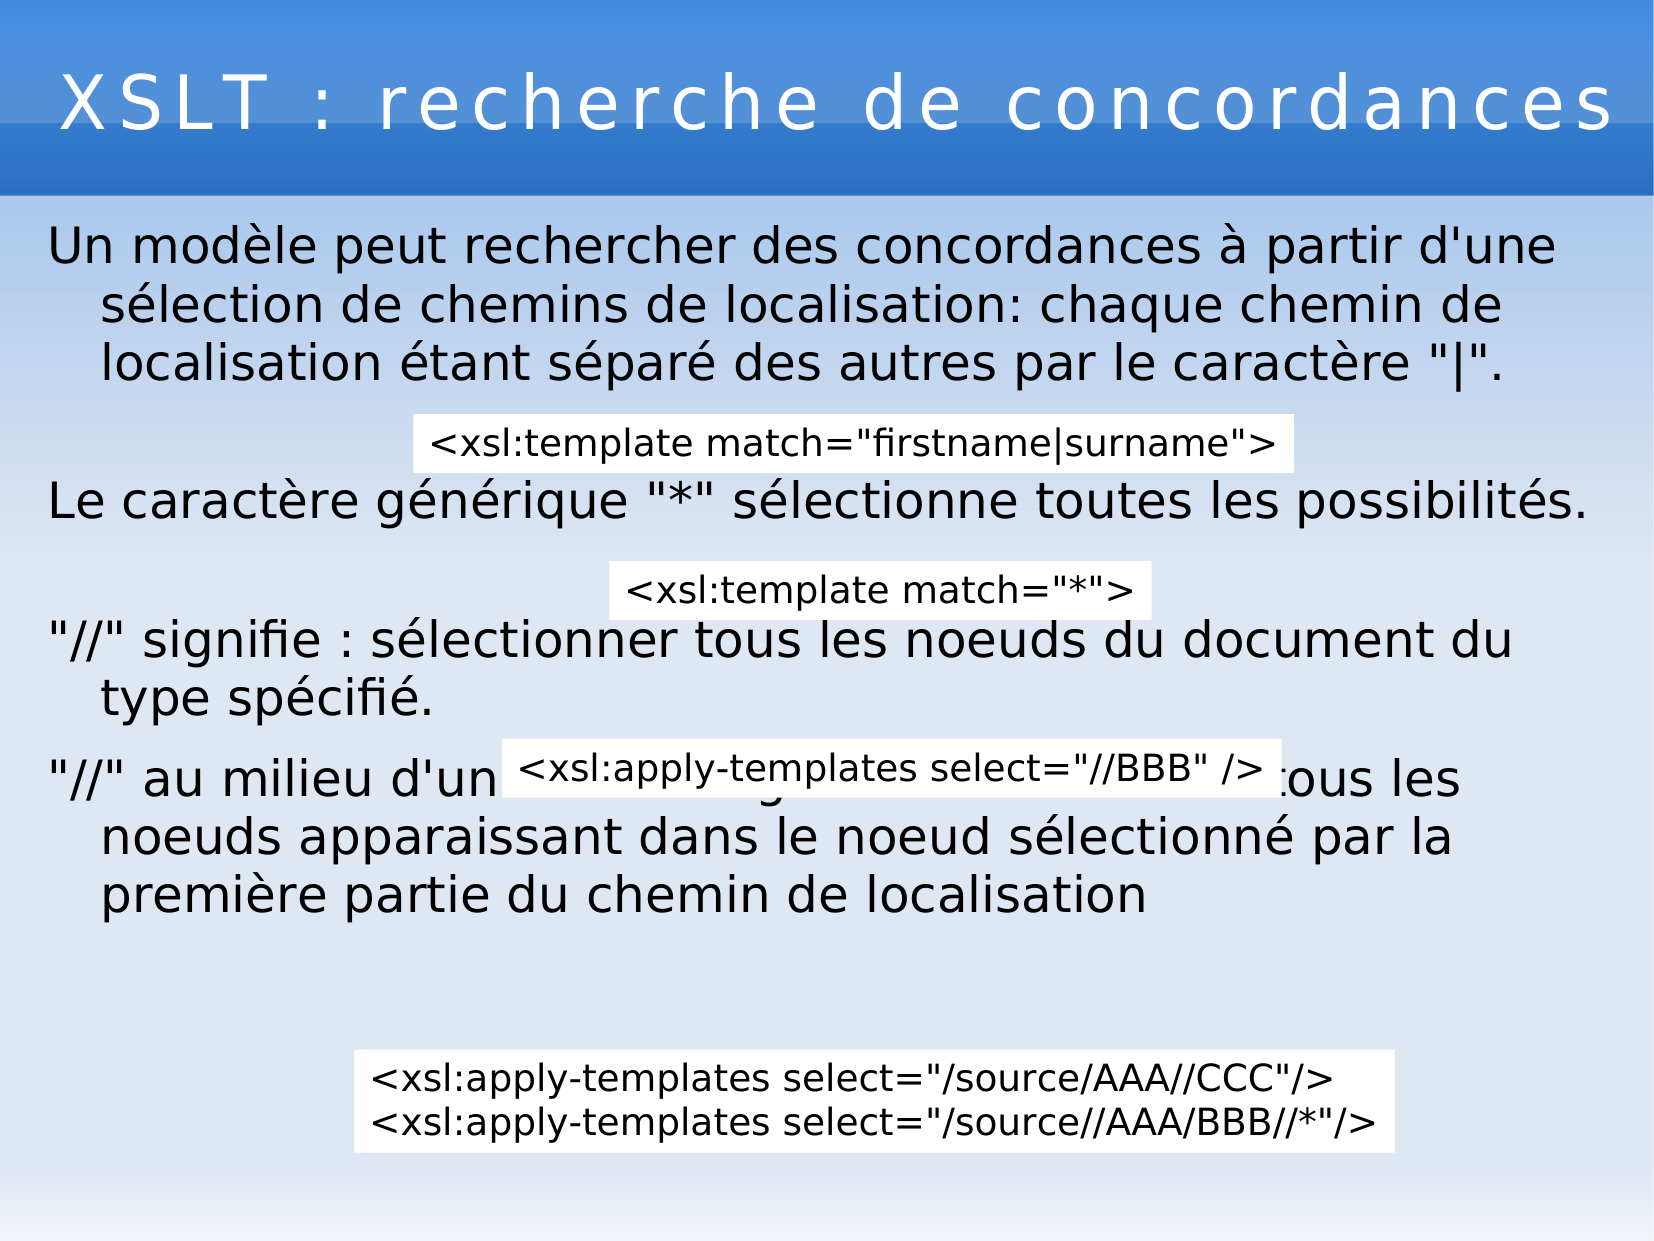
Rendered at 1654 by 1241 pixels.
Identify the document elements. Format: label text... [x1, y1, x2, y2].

text_box <xsl:apply-templates select="/source/AAA//CCC"/> <xsl:apply-templates select="/source//AAA/BBB//*"/> [354, 1049, 1395, 1153]
text_box <xsl:template match="firstname|surname"> [413, 414, 1294, 473]
text_box <xsl:apply-templates select="//BBB" /> [501, 738, 1281, 798]
title XSLT : recherche de concordances [59, 29, 1625, 178]
picture [0, 0, 1654, 1241]
text_box <xsl:template match="*"> [609, 561, 1152, 620]
list Un modèle peut rechercher des concordances à partir d'une sélection de chemins de localisation: chaque chemin de localisation étant séparé des autres par le caractère "|". Le caractère générique "*" sélectionne toutes les possibilités. "//" signifie : sélectionner tous les noeuds du document du type spécifié. "//" au milieu d'un chemin signifie : sélectionner tous les noeuds apparaissant dans le noeud sélectionné par la première partie du chemin de localisation [29, 217, 1625, 950]
